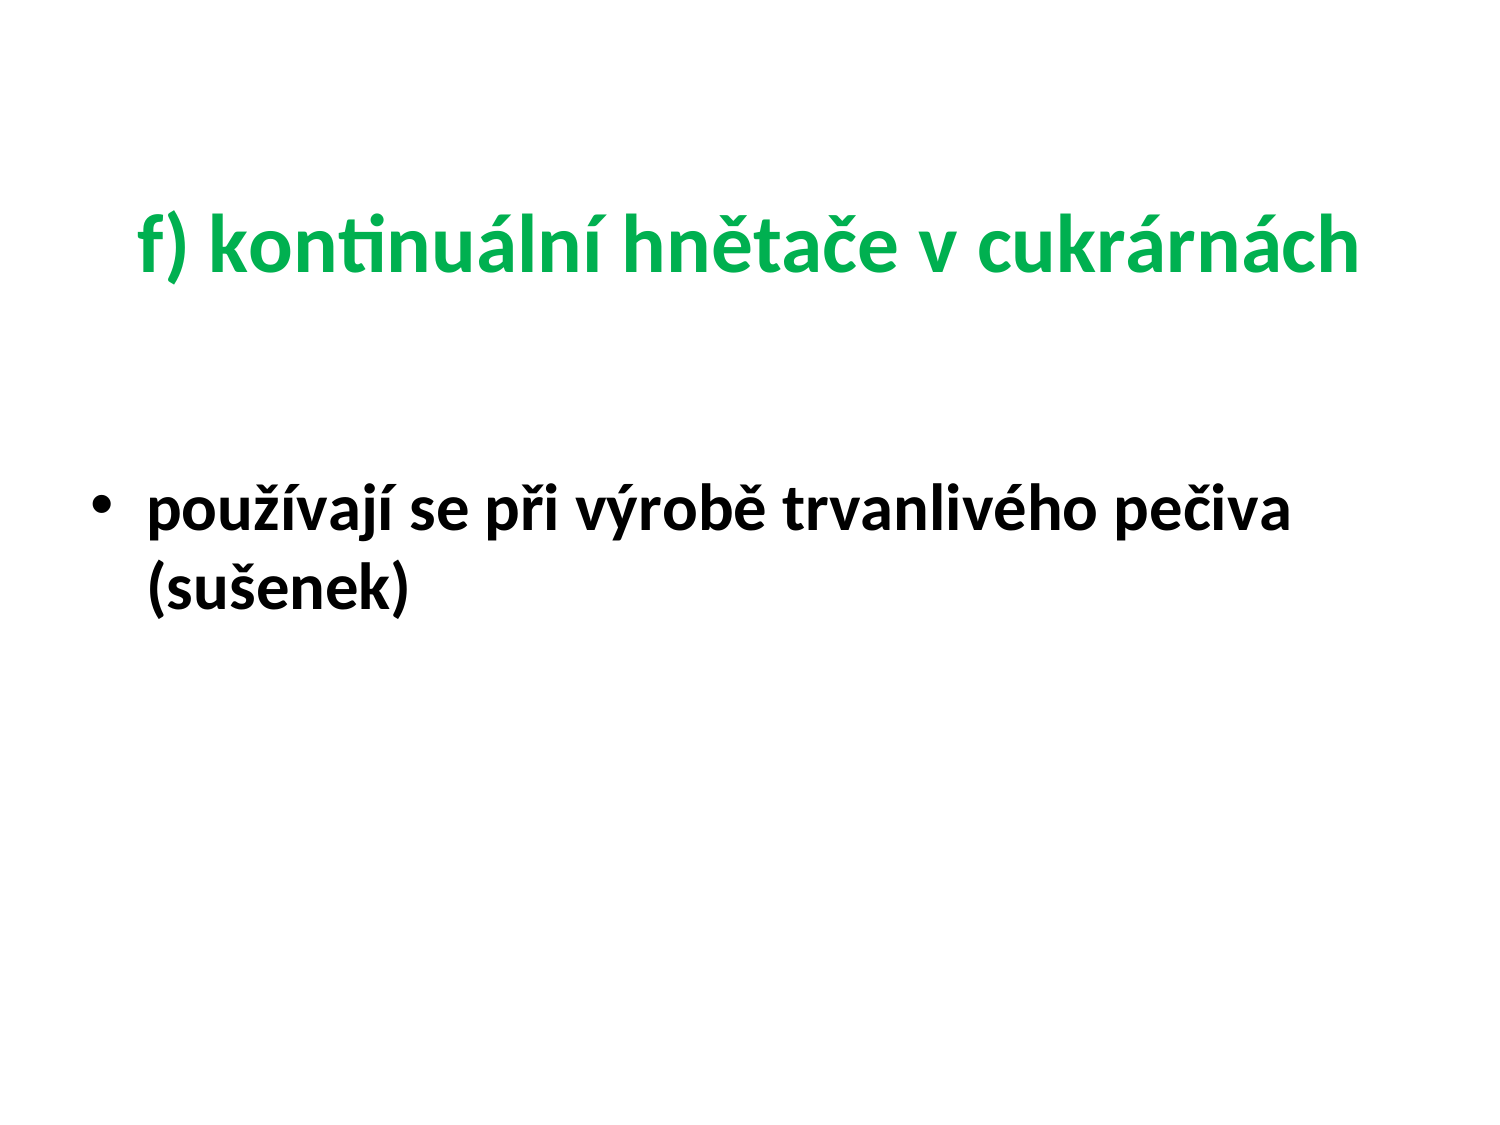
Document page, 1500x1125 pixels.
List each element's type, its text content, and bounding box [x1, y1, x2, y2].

title f) kontinuální hnětače v cukrárnách [75, 0, 1426, 262]
list používají se při výrobě trvanlivého pečiva (sušenek) [75, 262, 1426, 1006]
